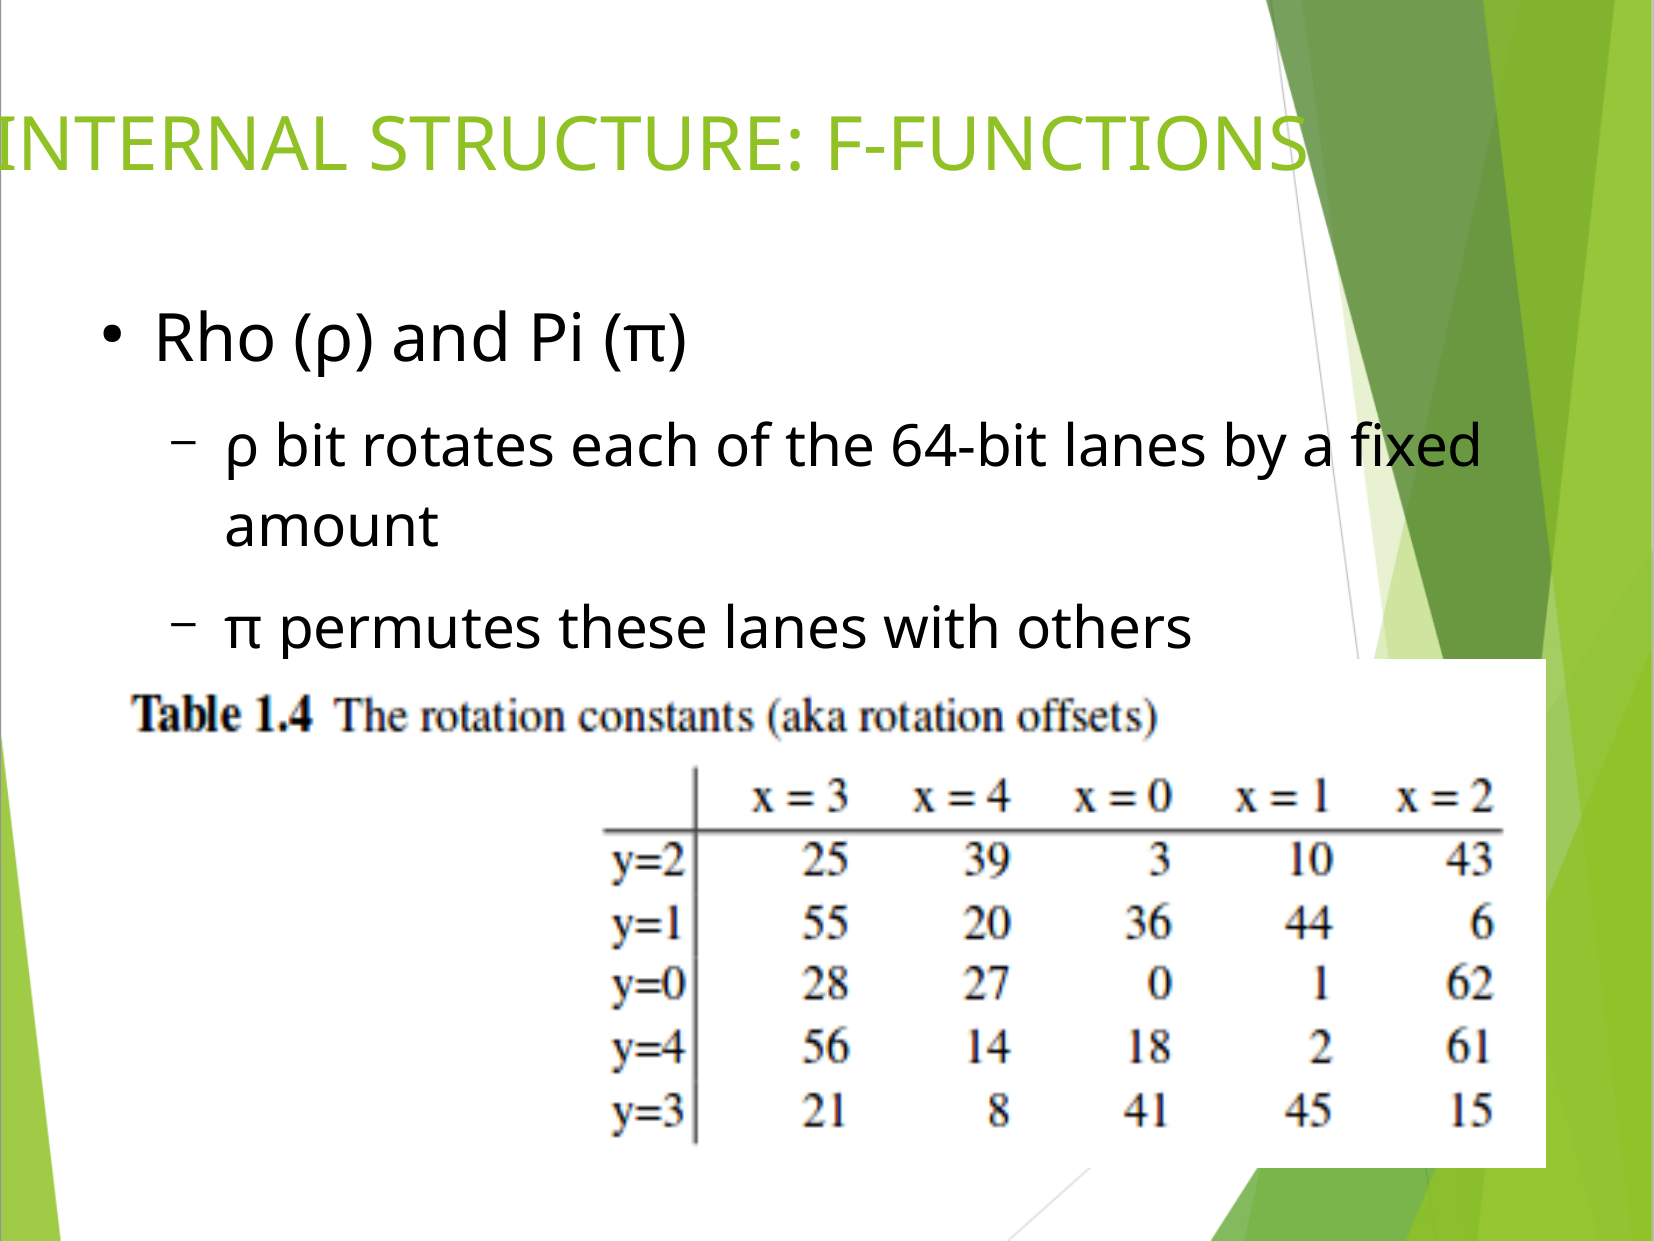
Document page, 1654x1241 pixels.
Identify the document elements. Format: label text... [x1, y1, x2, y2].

picture [0, 0, 1654, 1241]
list Rho (ρ) and Pi (π) ρ bit rotates each of the 64-bit lanes by a fixed amount π permutes these lanes with others [82, 290, 1571, 1010]
title INTERNAL STRUCTURE: F-FUNCTIONS [0, 37, 1386, 245]
